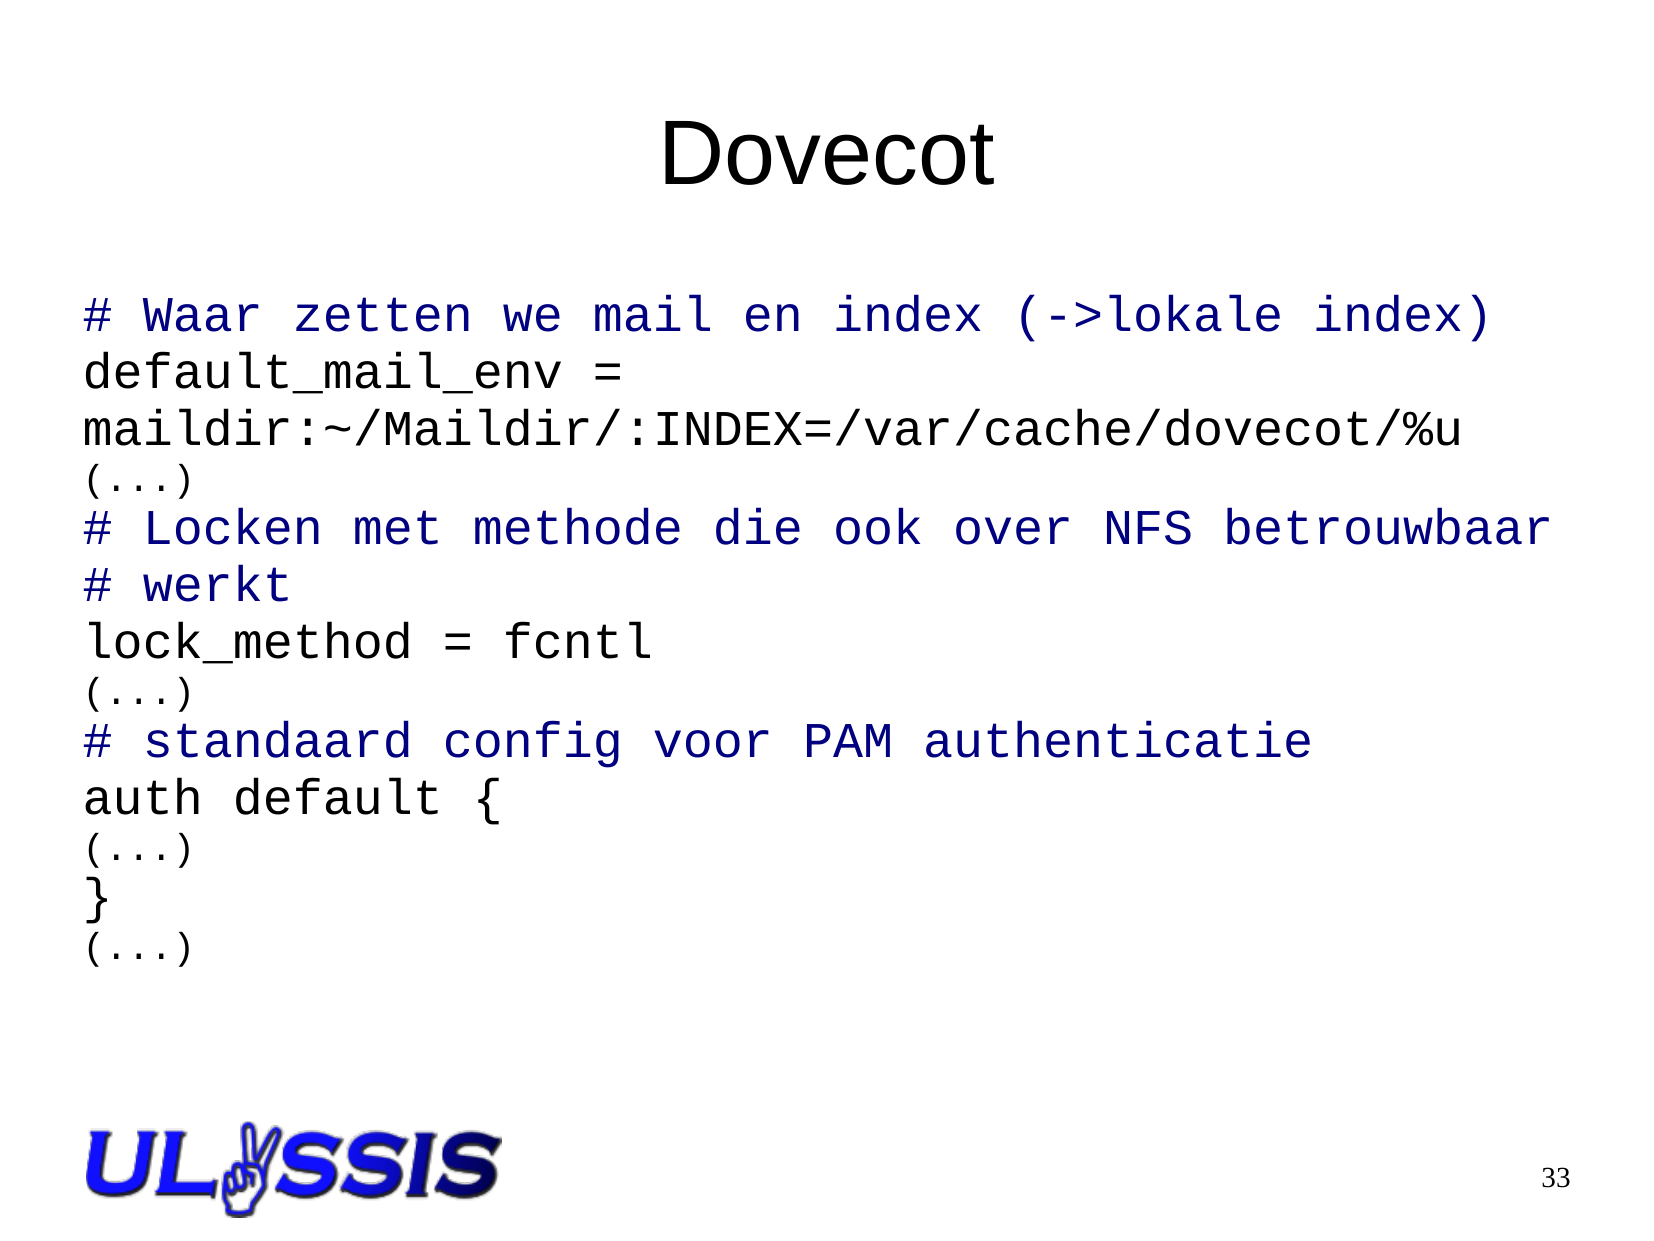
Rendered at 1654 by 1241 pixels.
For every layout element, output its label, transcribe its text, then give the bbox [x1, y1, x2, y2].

title Dovecot [82, 56, 1571, 250]
picture [86, 1121, 502, 1218]
list # Waar zetten we mail en index (->lokale index) default_mail_env = maildir:~/Maildir/:INDEX=/var/cache/dovecot/%u (...) # Locken met methode die ook over NFS betrouwbaar # werkt lock_method = fcntl (...) # standaard config voor PAM authenticatie auth default { (...) } (...) [82, 290, 1571, 1094]
